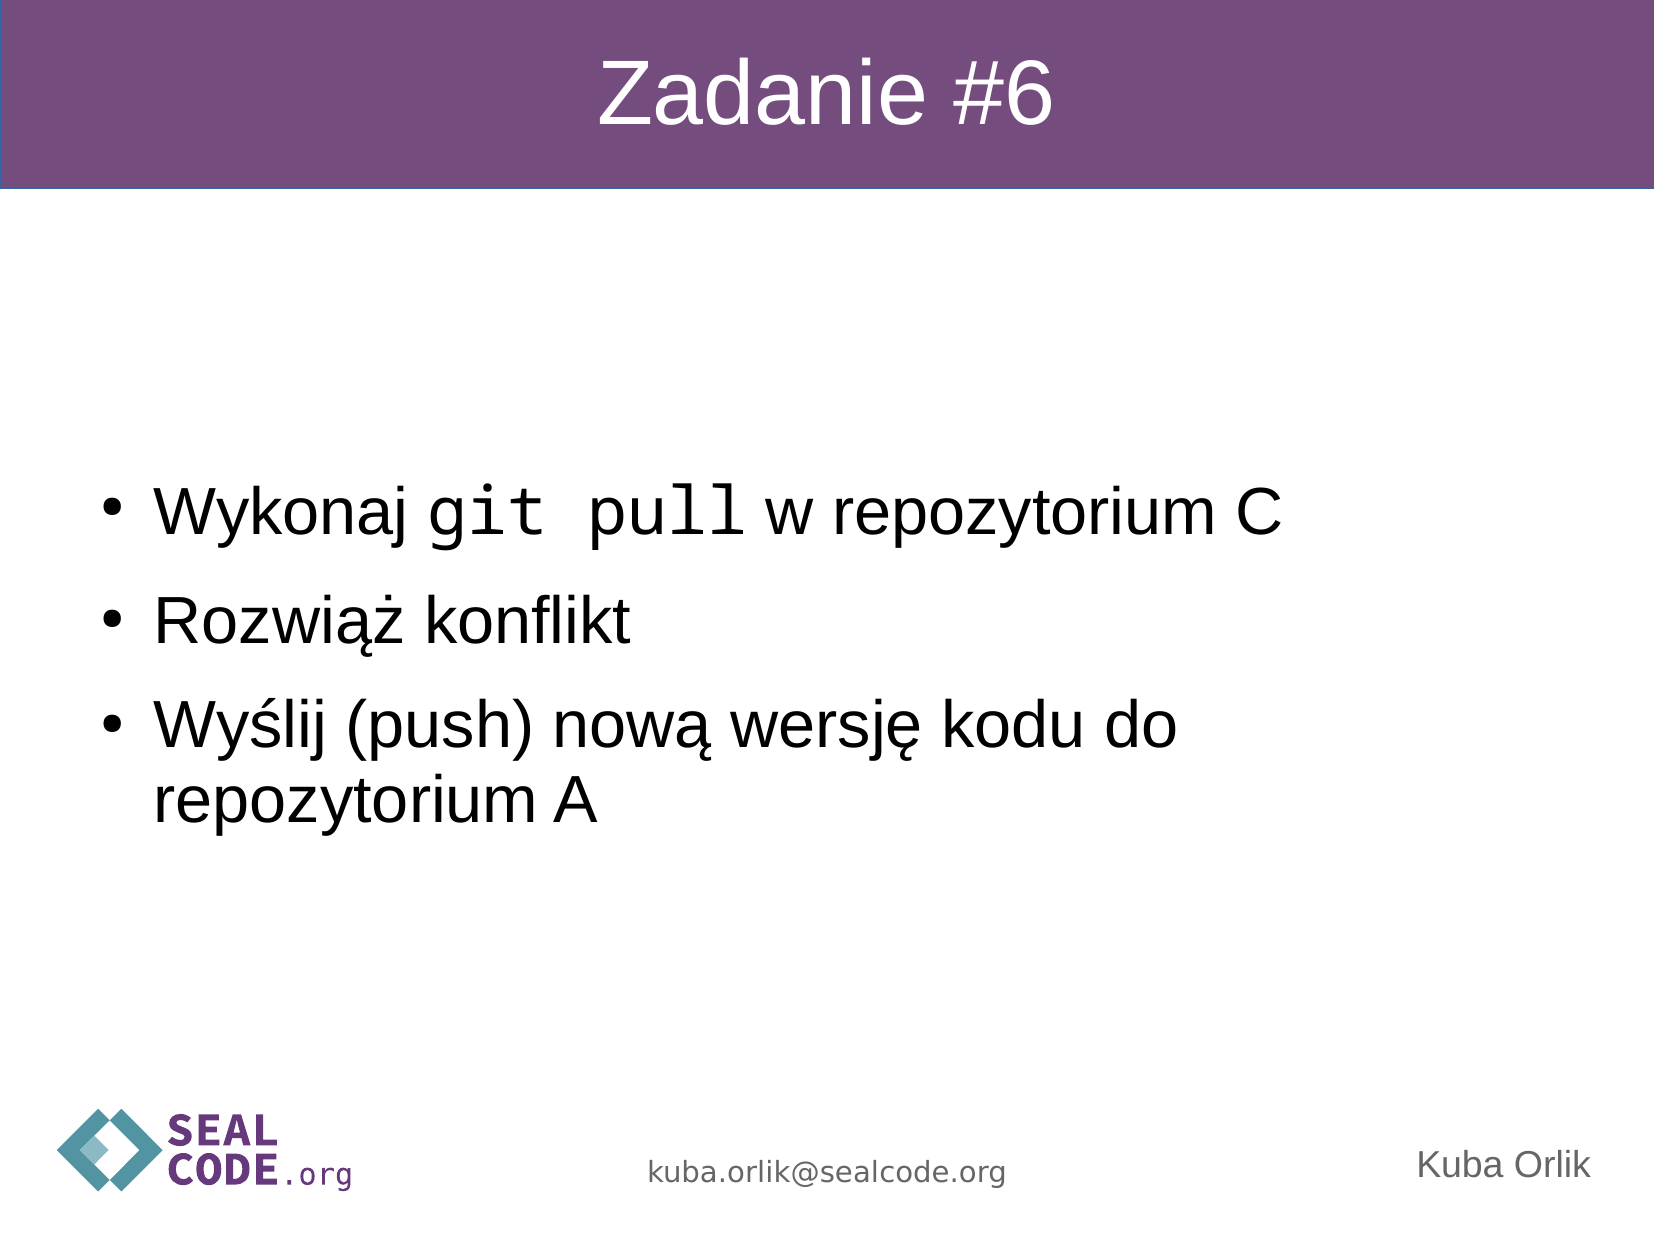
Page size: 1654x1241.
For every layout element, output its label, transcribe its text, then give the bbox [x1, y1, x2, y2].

list Wykonaj git pull w repozytorium C Rozwiąż konflikt Wyślij (push) nową wersję kodu do repozytorium A [82, 290, 1571, 1010]
title Zadanie #6 [0, 0, 1653, 188]
